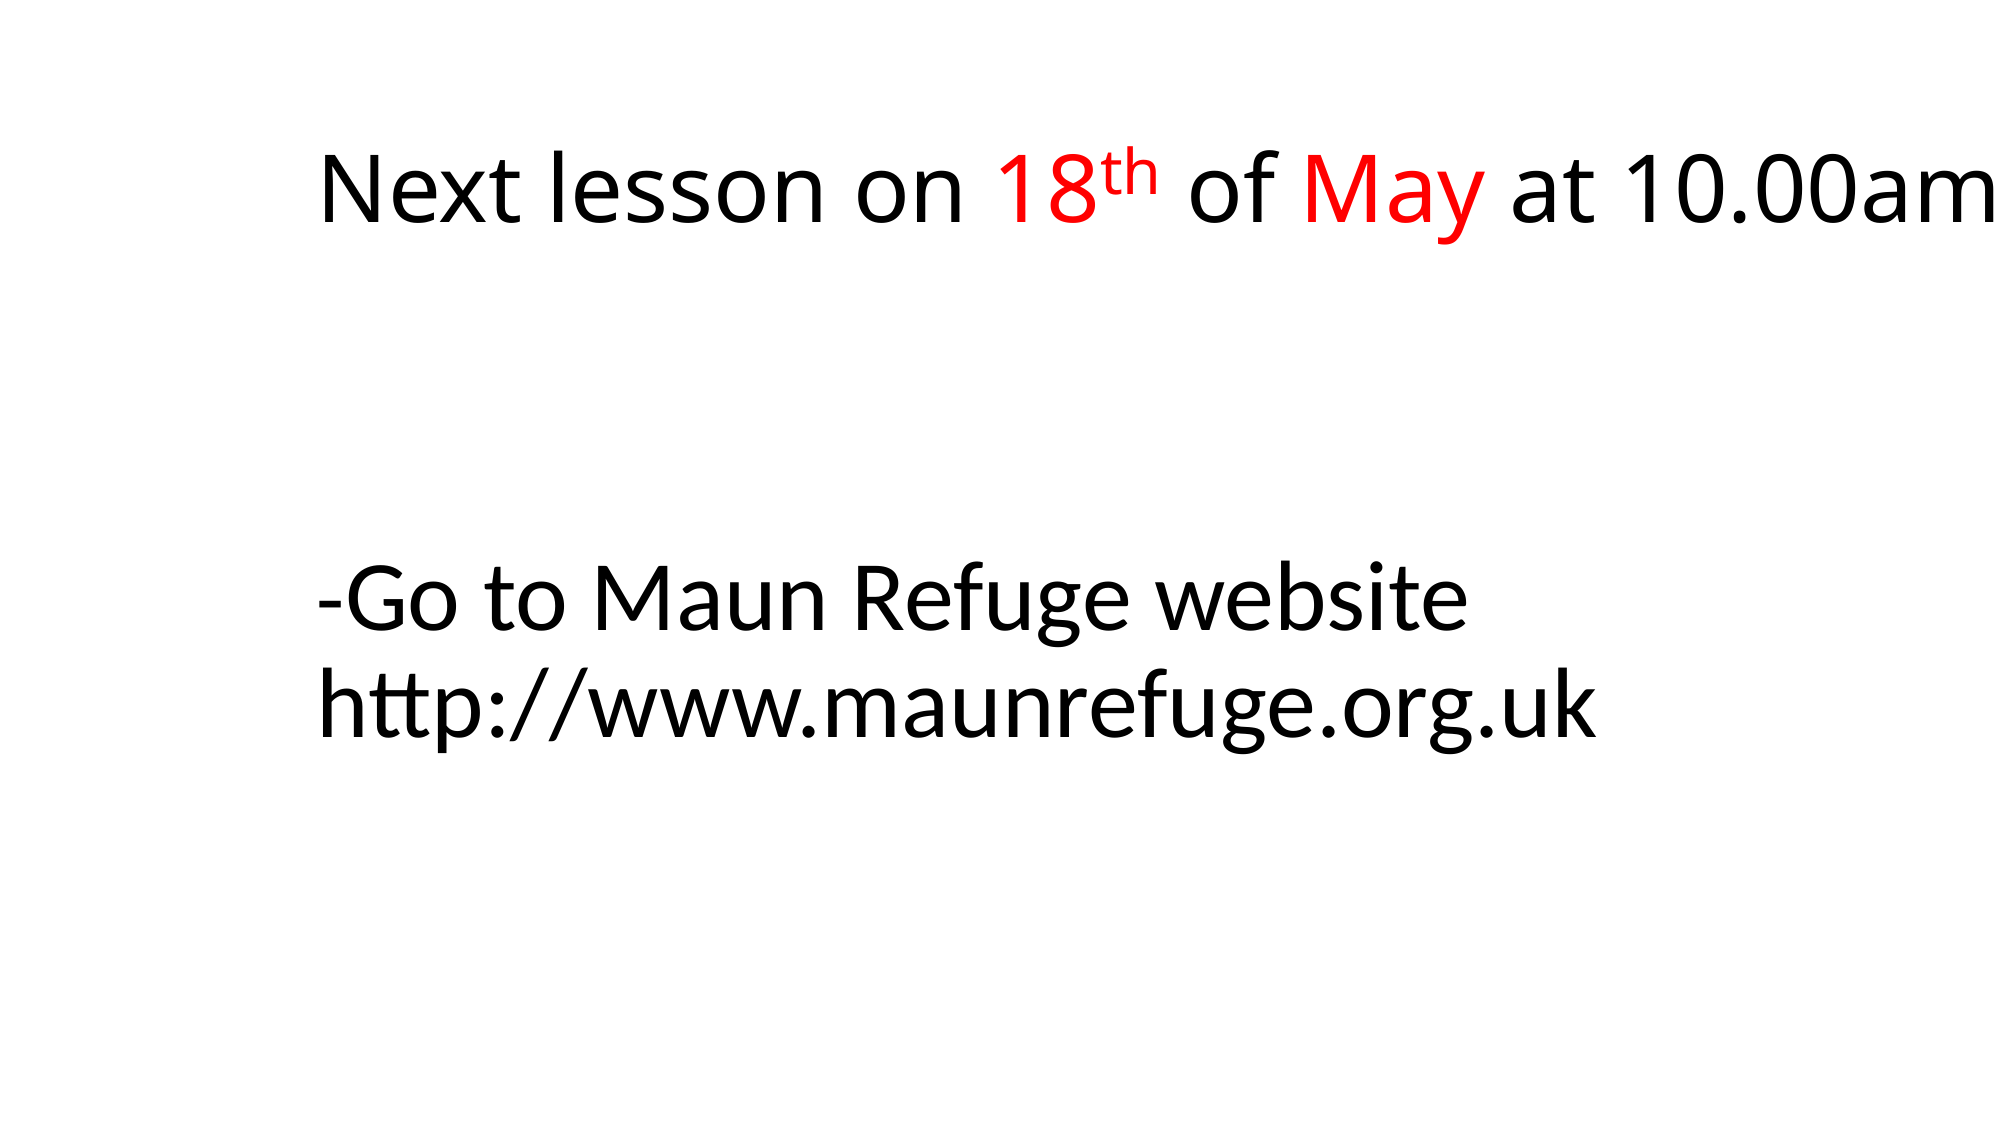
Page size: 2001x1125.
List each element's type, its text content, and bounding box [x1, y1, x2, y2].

list -Go to Maun Refuge website http://www.maunrefuge.org.uk [301, 536, 2000, 1125]
title Next lesson on 18th of May at 10.00am [301, 83, 2000, 301]
